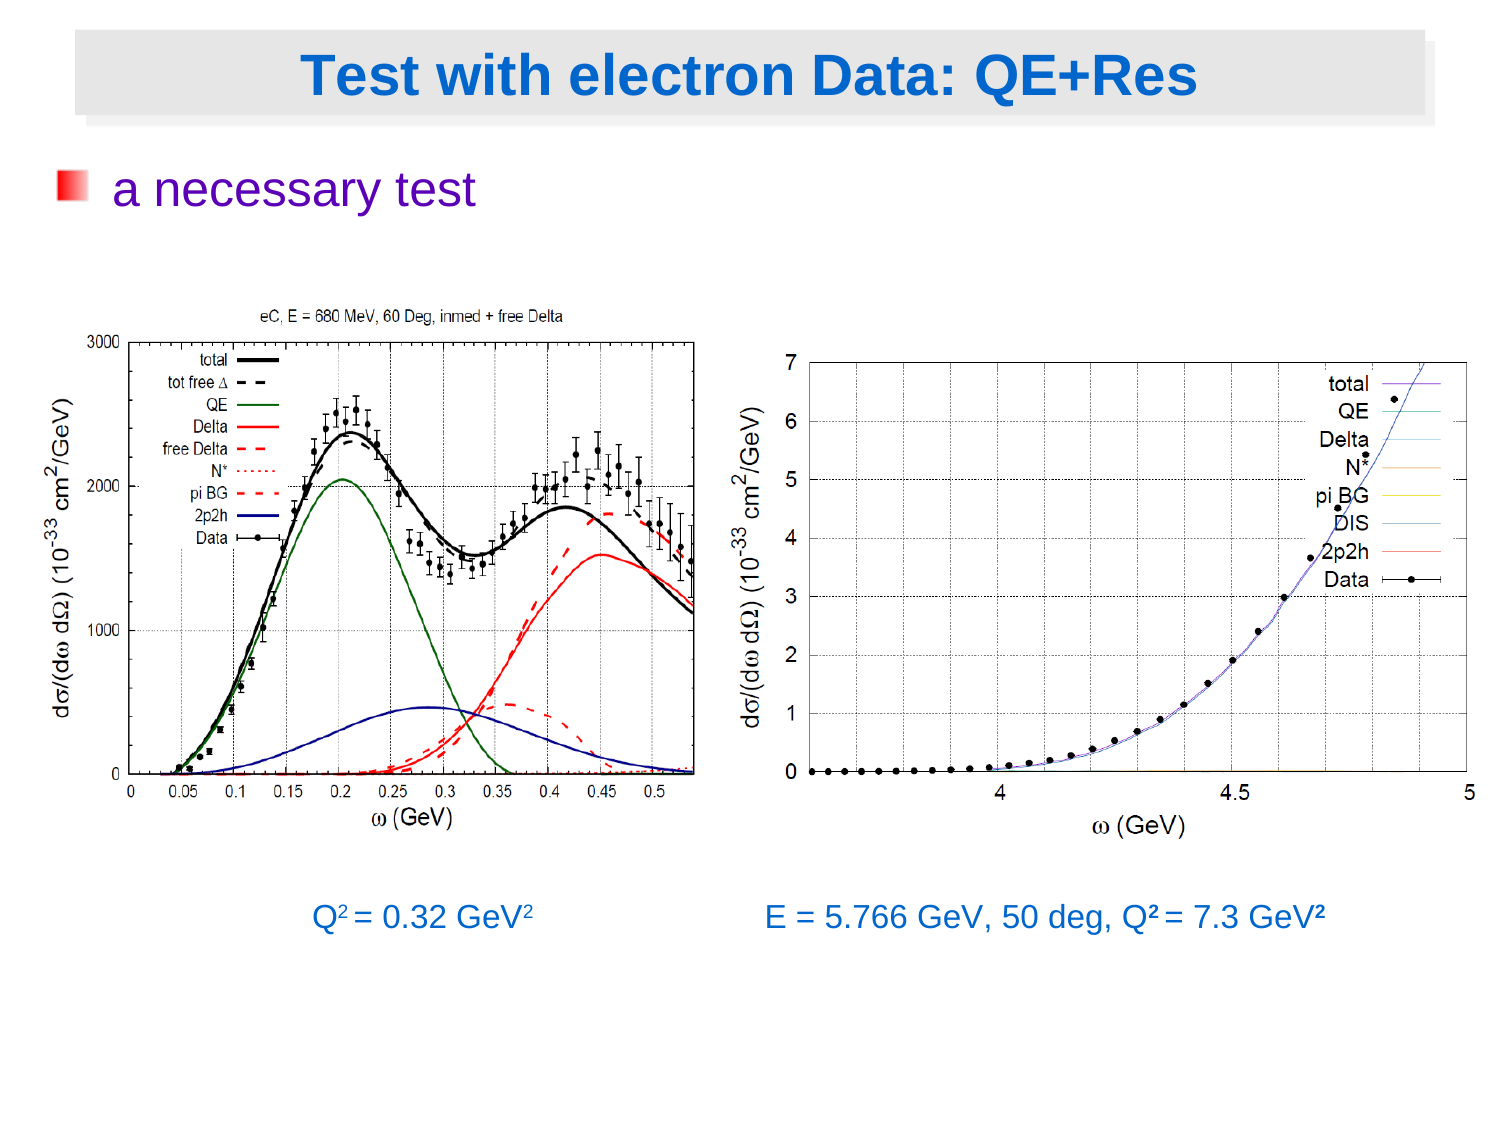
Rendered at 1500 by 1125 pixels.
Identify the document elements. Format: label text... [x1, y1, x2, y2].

picture [726, 346, 1495, 846]
text_box E = 5.766 GeV, 50 deg, Q2 = 7.3 GeV2 [749, 887, 1341, 943]
picture [5, 265, 715, 840]
title Test with electron Data: QE+Res [75, 29, 1426, 116]
list a necessary test [41, 148, 1459, 1093]
text_box Q2 = 0.32 GeV2 [296, 887, 549, 943]
